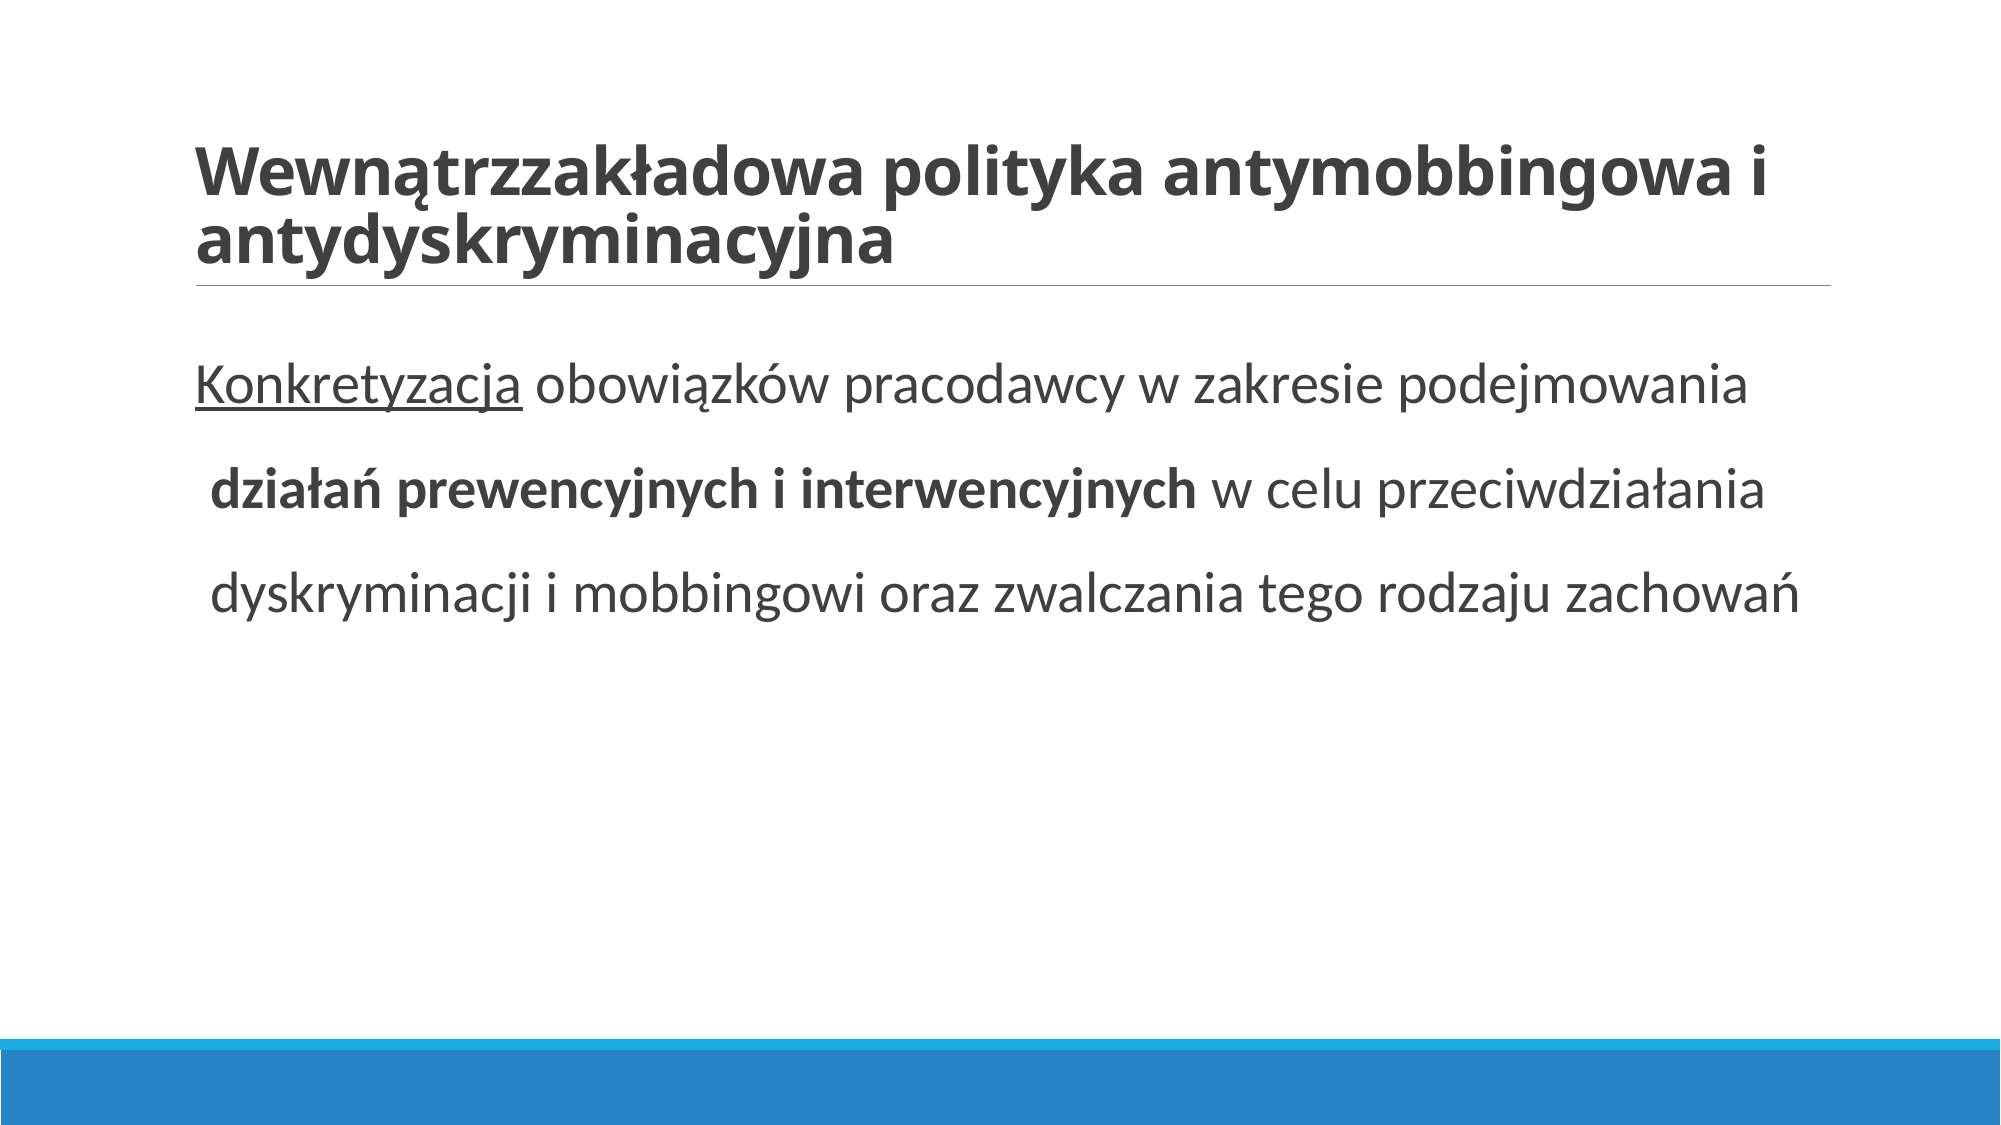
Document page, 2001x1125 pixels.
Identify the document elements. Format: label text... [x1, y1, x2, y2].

title Wewnątrzzakładowa polityka antymobbingowa i antydyskryminacyjna [180, 47, 1831, 286]
list Konkretyzacja obowiązków pracodawcy w zakresie podejmowania działań prewencyjnych i interwencyjnych w celu przeciwdziałania dyskryminacji i mobbingowi oraz zwalczania tego rodzaju zachowań [180, 302, 1831, 963]
